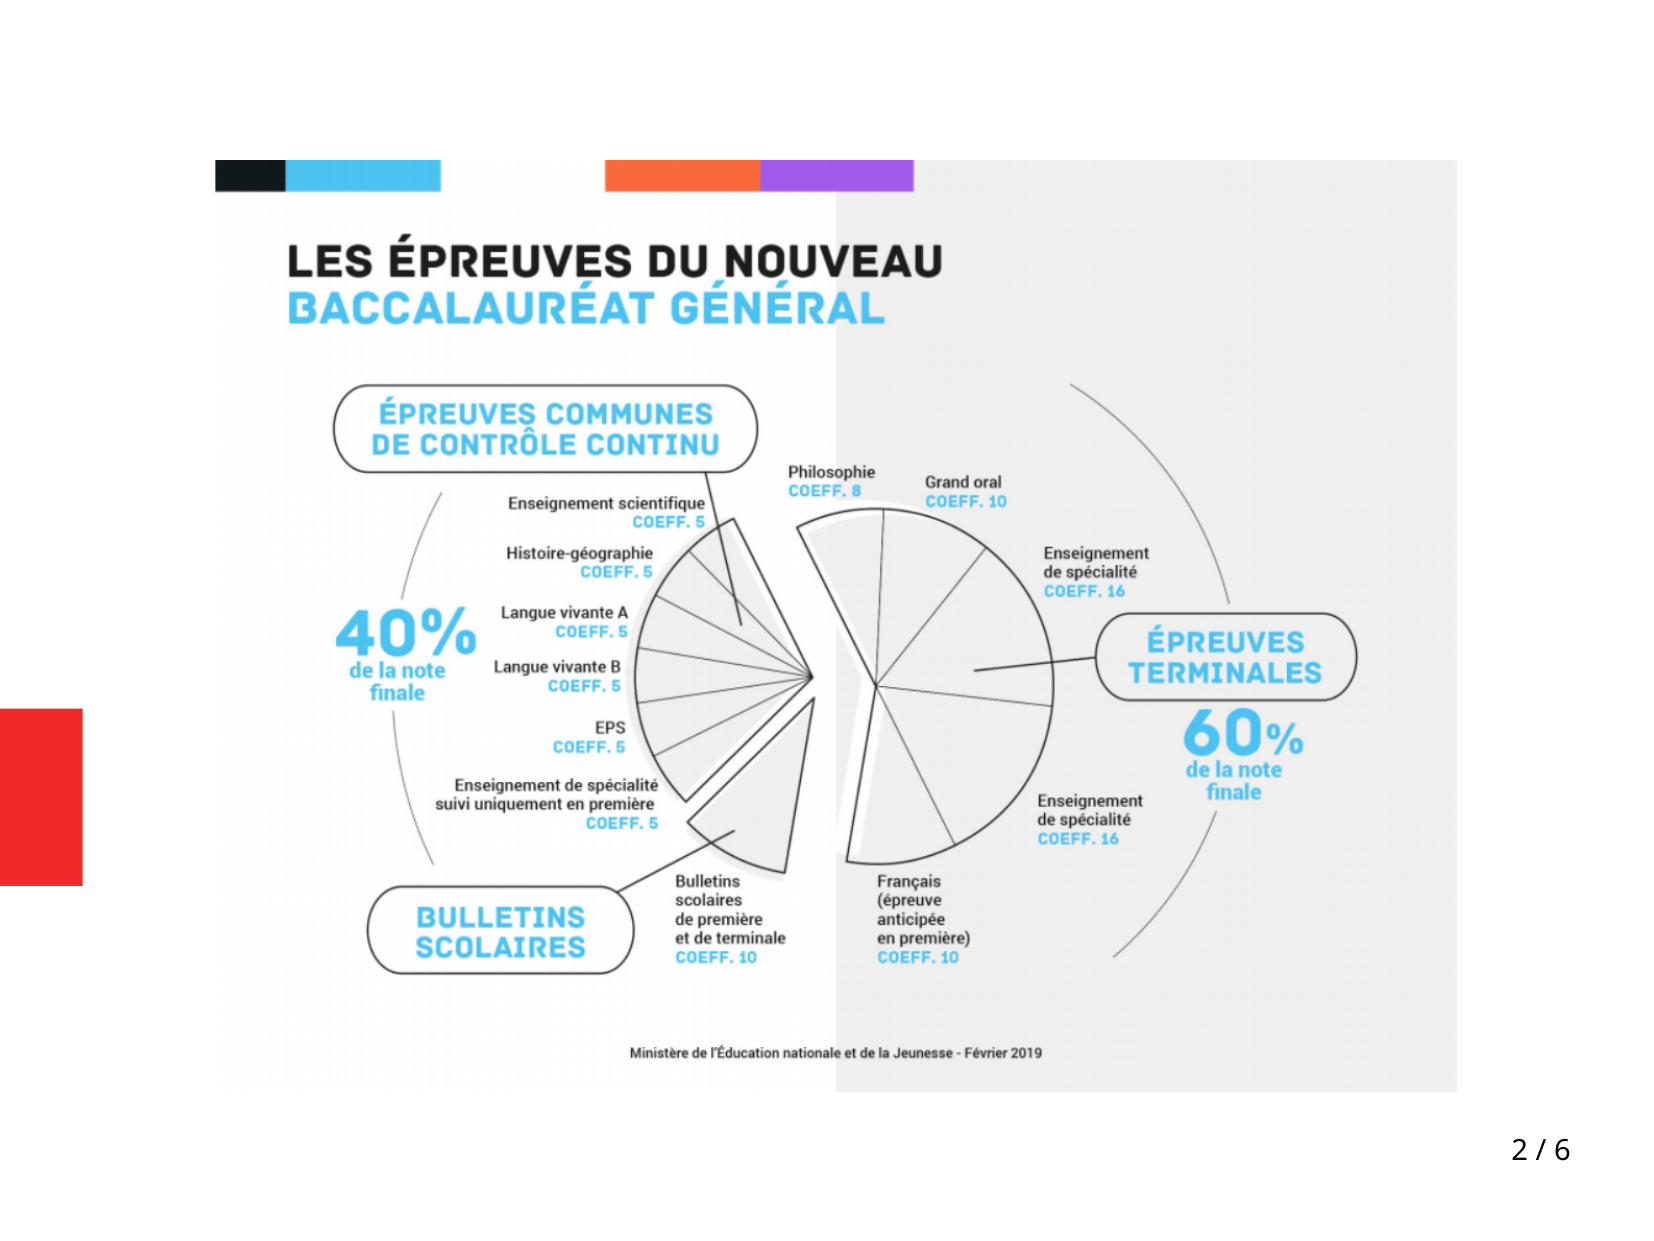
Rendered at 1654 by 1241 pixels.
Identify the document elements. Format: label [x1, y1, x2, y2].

picture [215, 160, 1458, 1093]
